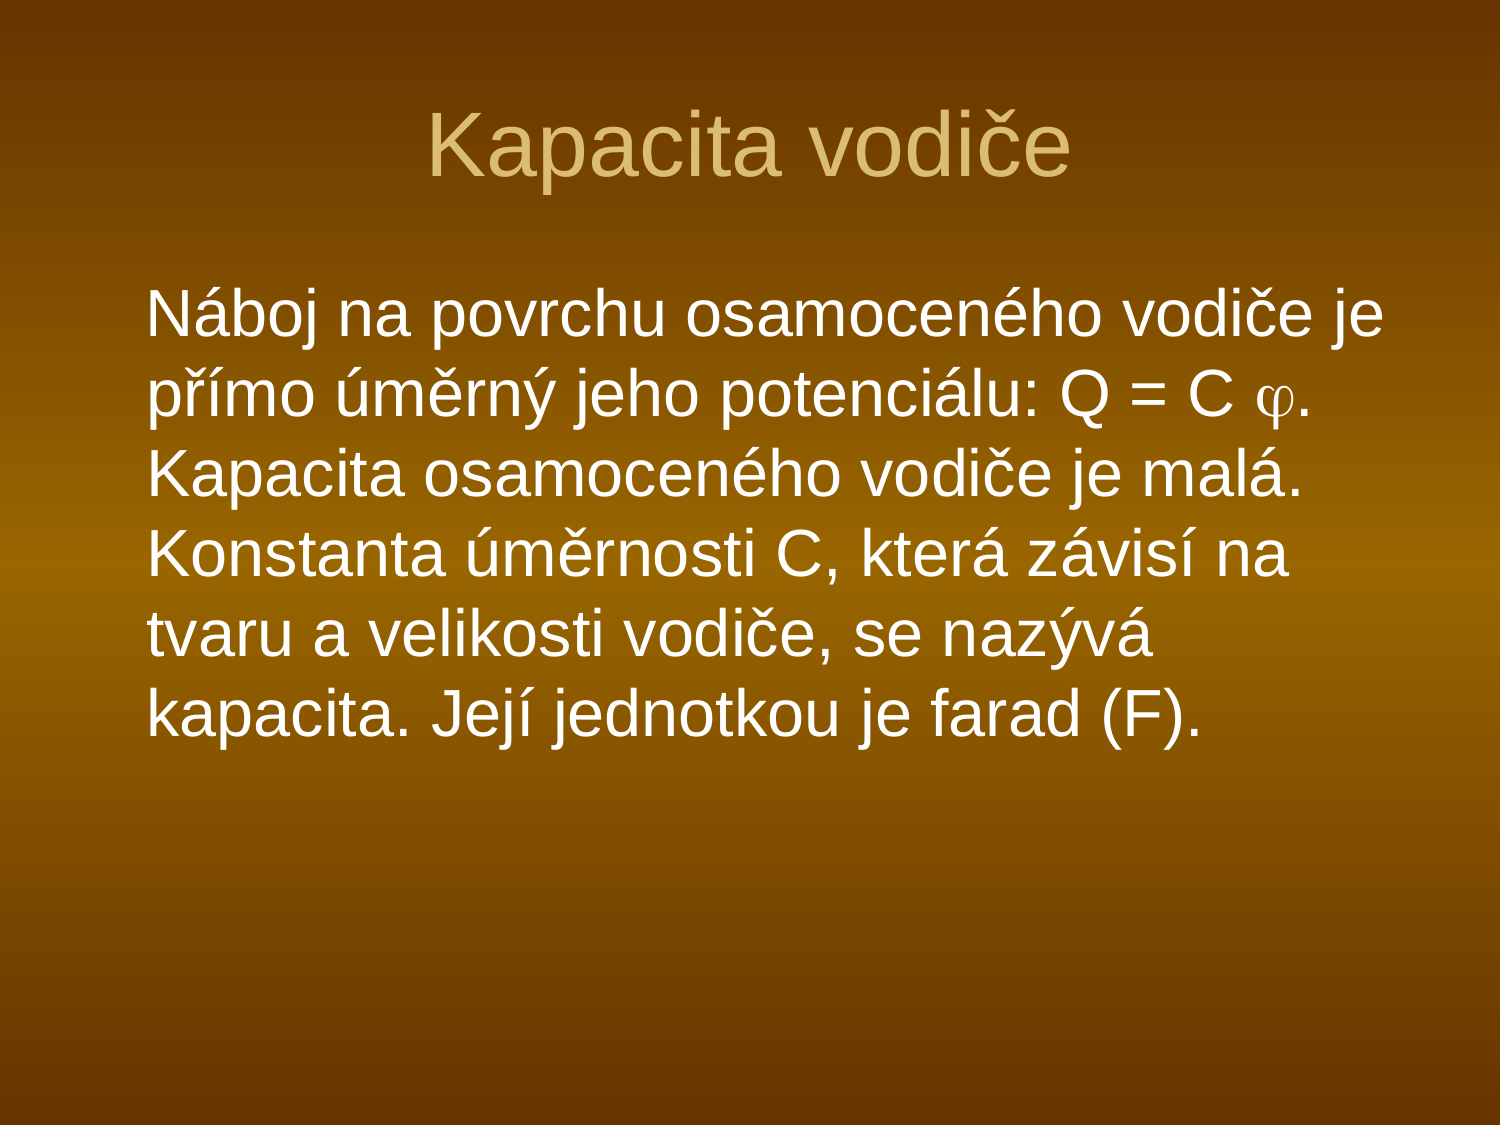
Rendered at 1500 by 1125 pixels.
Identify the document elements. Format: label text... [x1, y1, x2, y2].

list Náboj na povrchu osamoceného vodiče je přímo úměrný jeho potenciálu: Q = C . Kapacita osamoceného vodiče je malá. Konstanta úměrnosti C, která závisí na tvaru a velikosti vodiče, se nazývá kapacita. Její jednotkou je farad (F). [75, 262, 1426, 1006]
title Kapacita vodiče [75, 45, 1426, 234]
